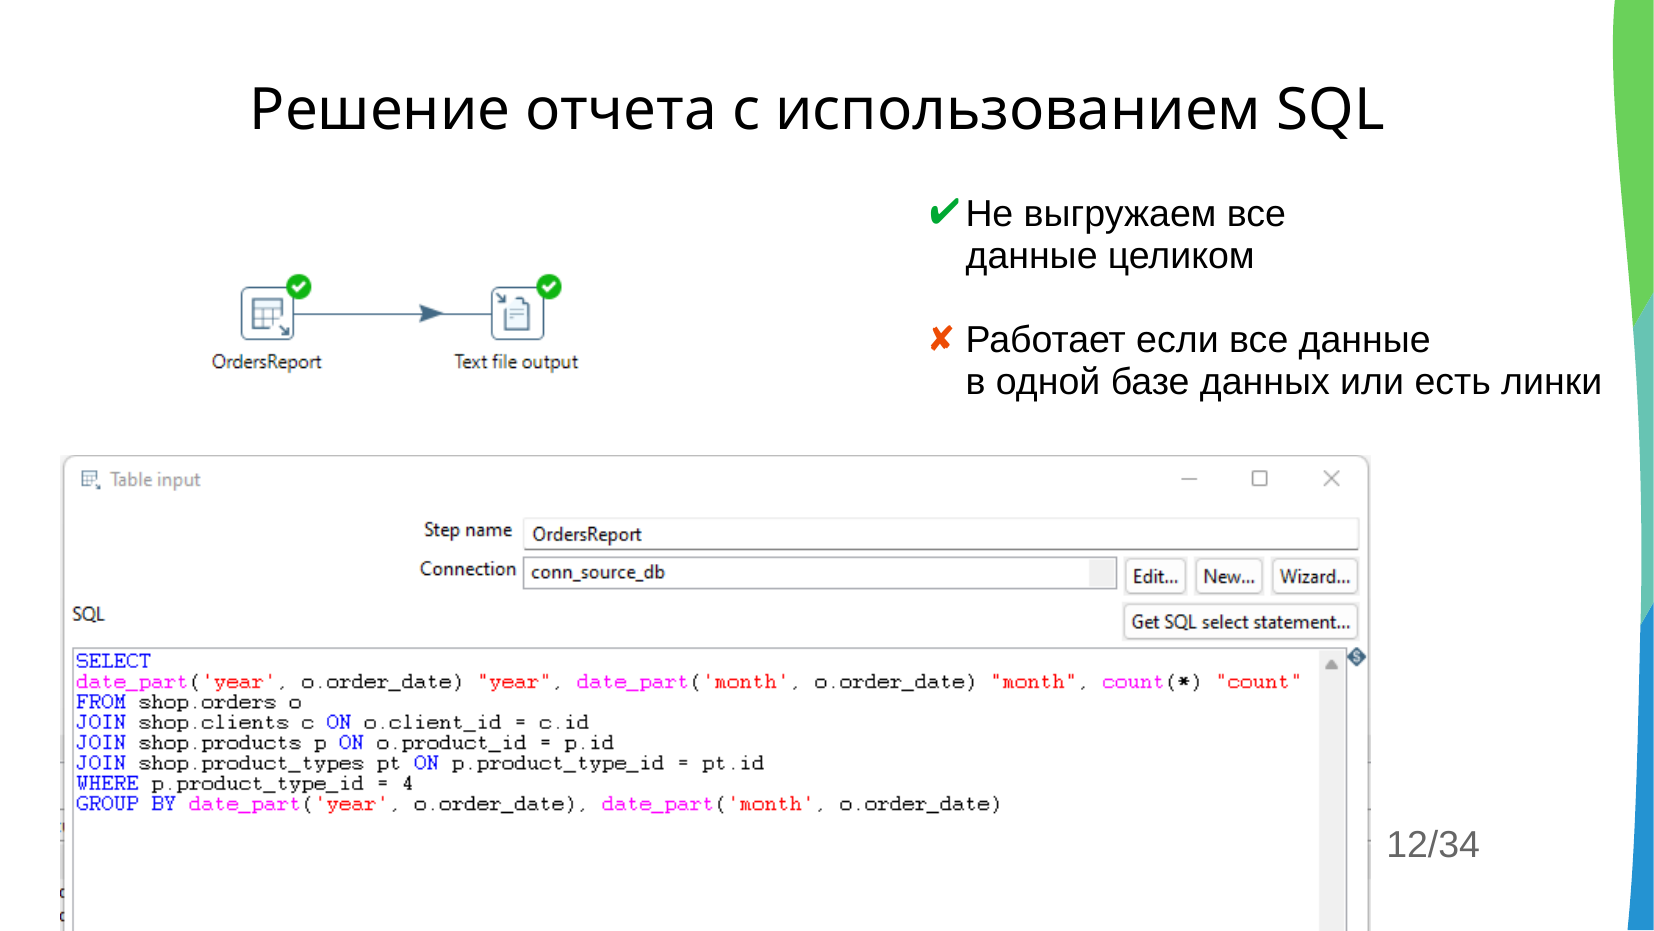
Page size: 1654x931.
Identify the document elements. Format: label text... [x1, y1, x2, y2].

title Решение отчета с использованием SQL [105, 29, 1530, 185]
picture [177, 218, 629, 414]
text_box <номер>/34 [1380, 815, 1616, 873]
picture [60, 455, 1371, 931]
text_box Не выгружаем все данные целиком Работает если все данные в одной базе данных или есть линки [915, 184, 1618, 410]
